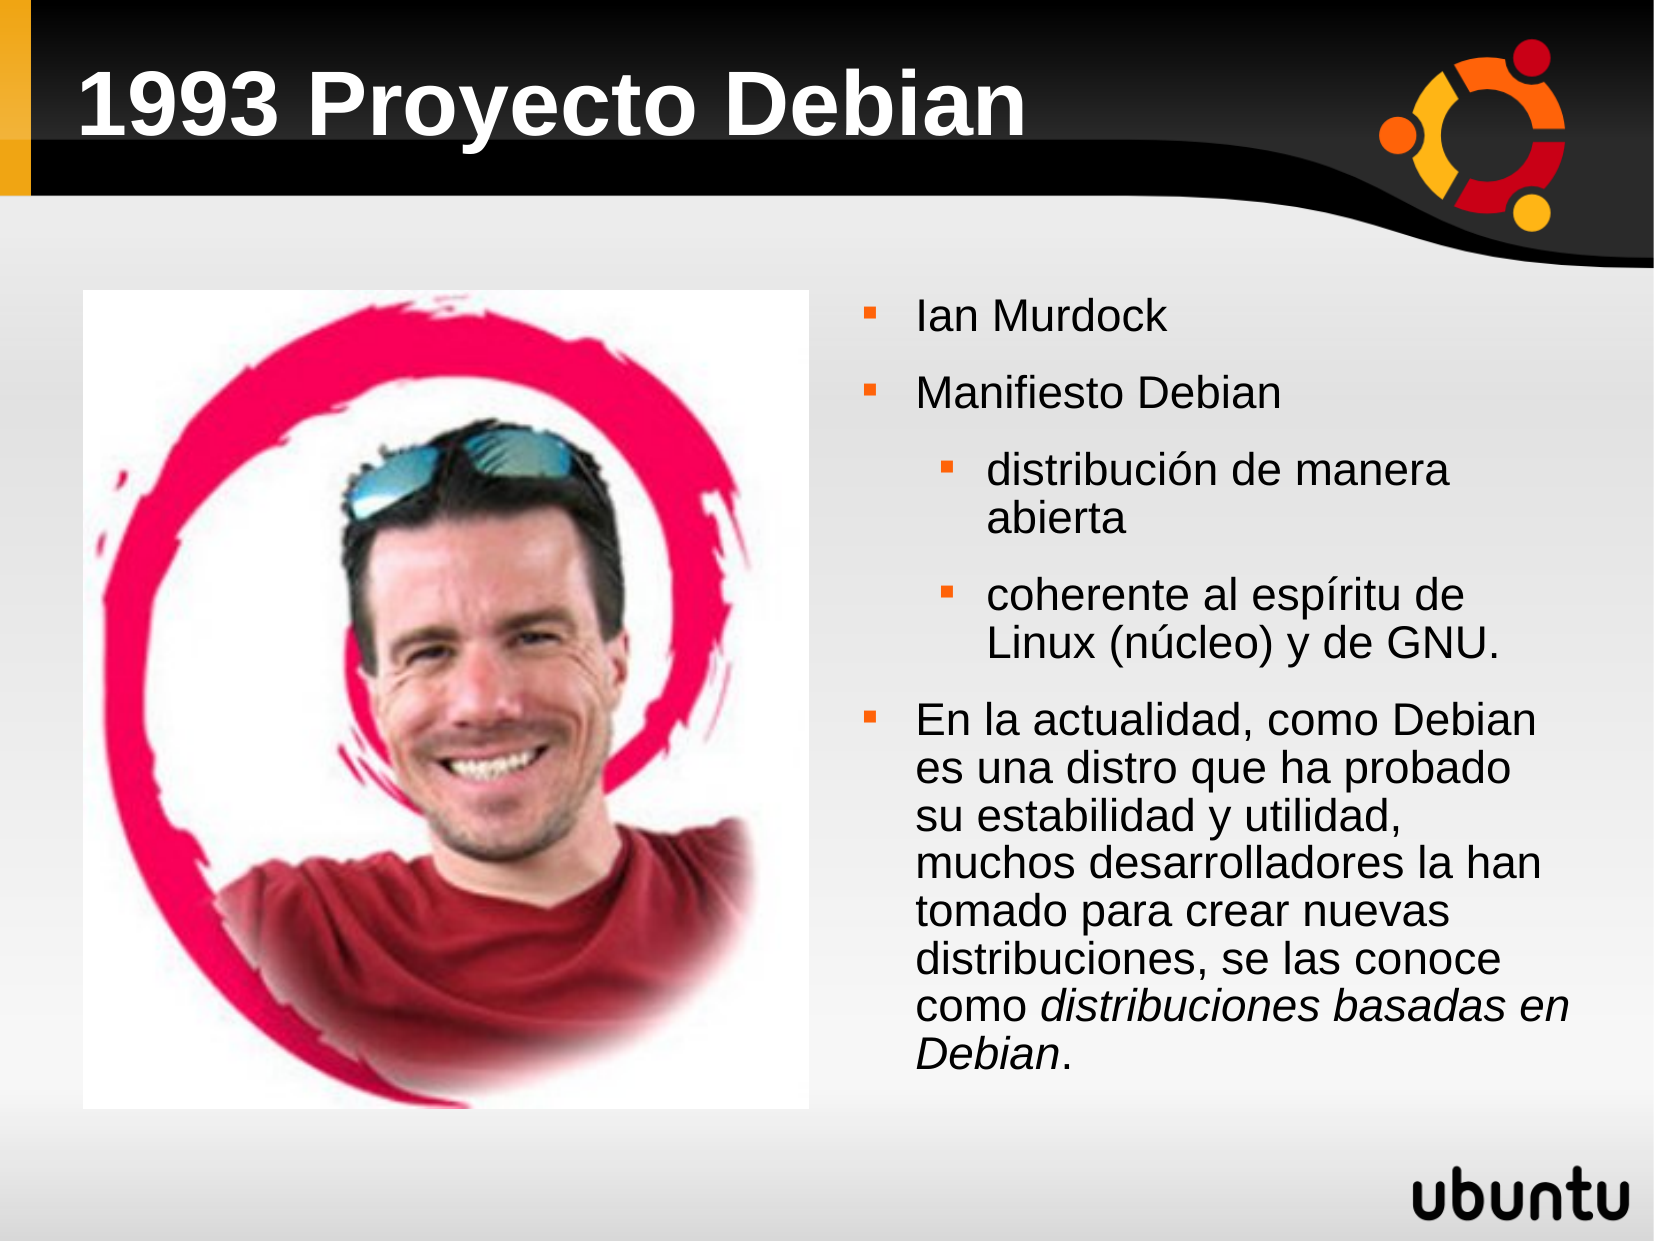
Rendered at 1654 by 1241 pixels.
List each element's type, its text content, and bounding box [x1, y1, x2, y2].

picture [0, 0, 1654, 1241]
title 1993 Proyecto Debian [76, 7, 1565, 200]
list Ian Murdock Manifiesto Debian distribución de manera abierta coherente al espíritu de Linux (núcleo) y de GNU. En la actualidad, como Debian es una distro que ha probado su estabilidad y utilidad, muchos desarrolladores la han tomado para crear nuevas distribuciones, se las conoce como distribuciones basadas en Debian. [845, 290, 1572, 1126]
